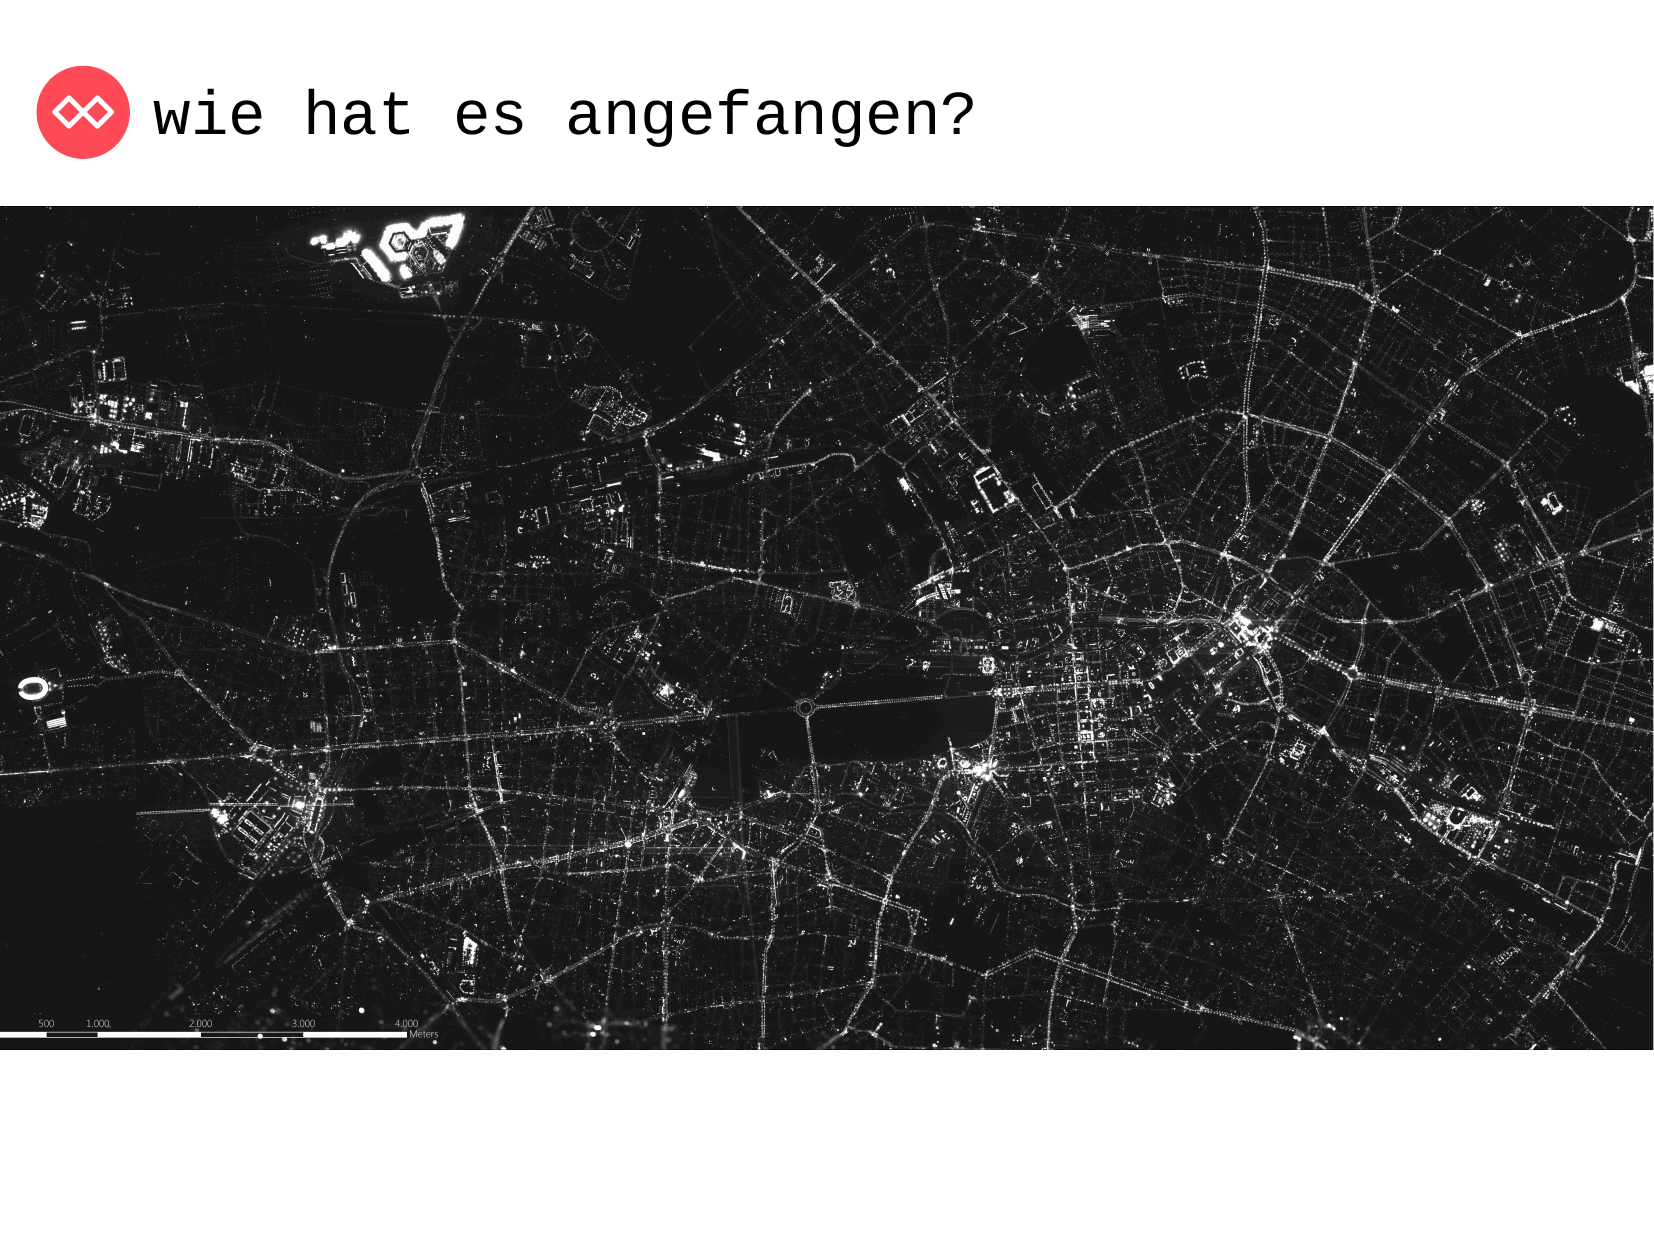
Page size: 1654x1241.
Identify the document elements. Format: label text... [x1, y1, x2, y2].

title wie hat es angefangen? [153, 13, 1642, 206]
picture [0, 206, 1654, 1050]
picture [17, 46, 149, 178]
